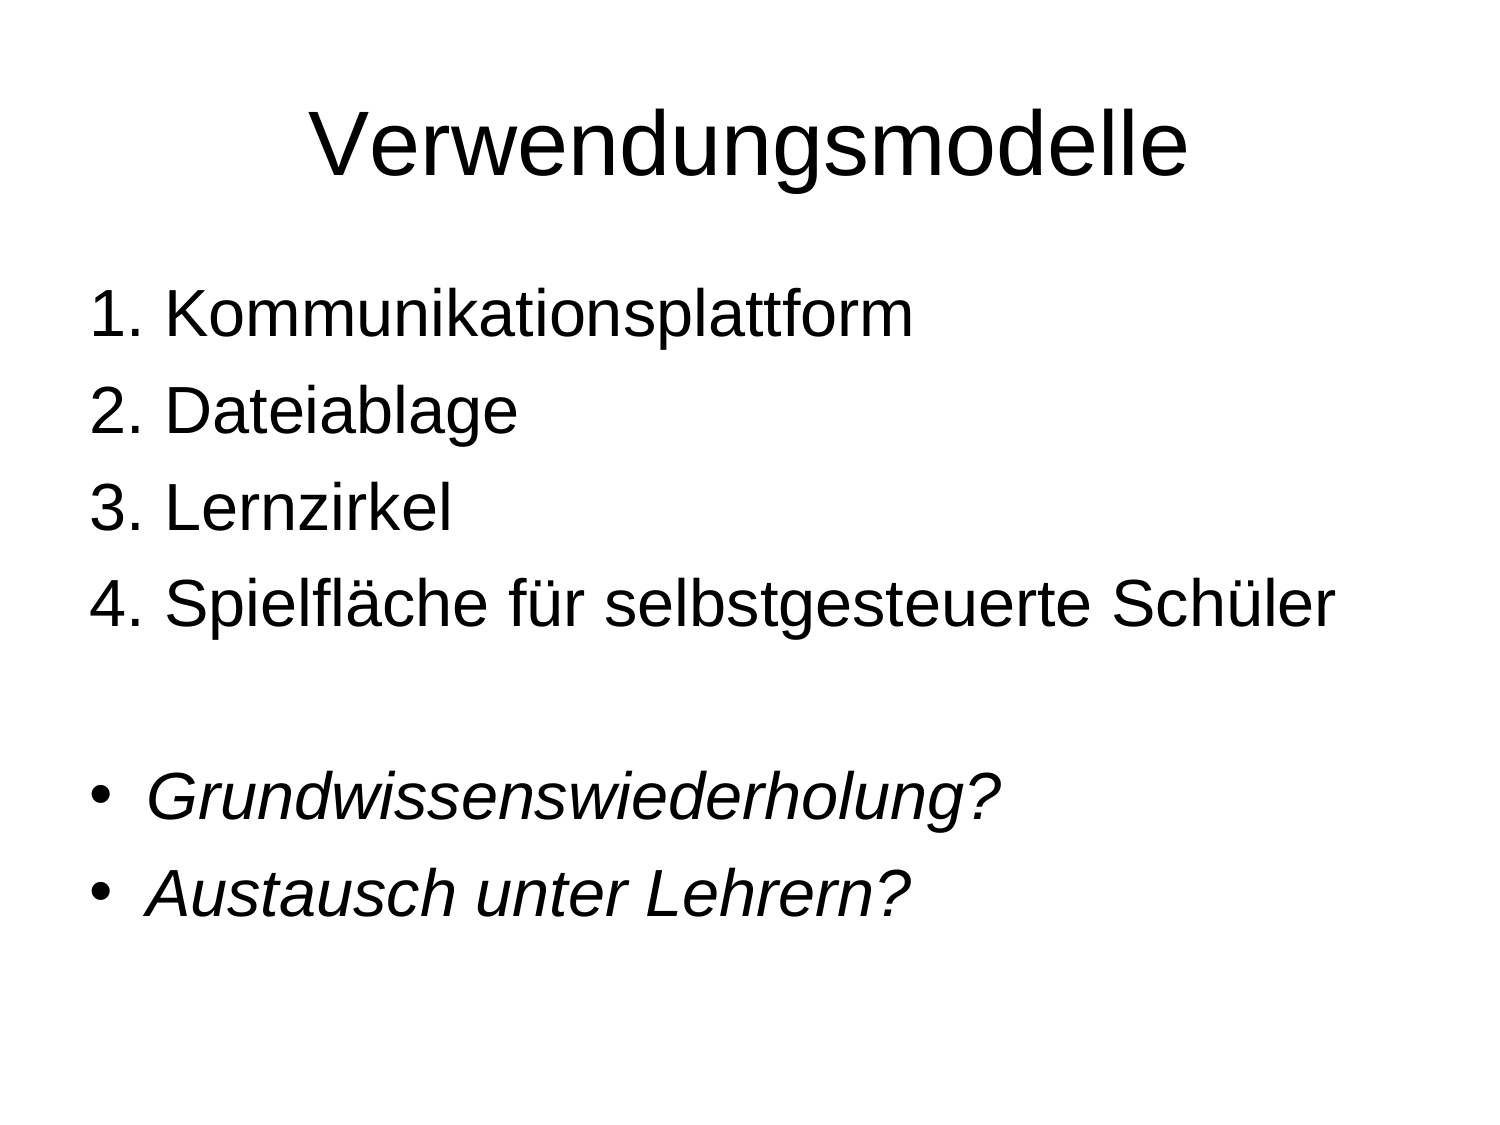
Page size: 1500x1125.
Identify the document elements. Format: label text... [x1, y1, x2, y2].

list Kommunikationsplattform Dateiablage Lernzirkel Spielfläche für selbstgesteuerte Schüler Grundwissenswiederholung? Austausch unter Lehrern? [75, 262, 1426, 1021]
title Verwendungsmodelle [75, 13, 1426, 262]
